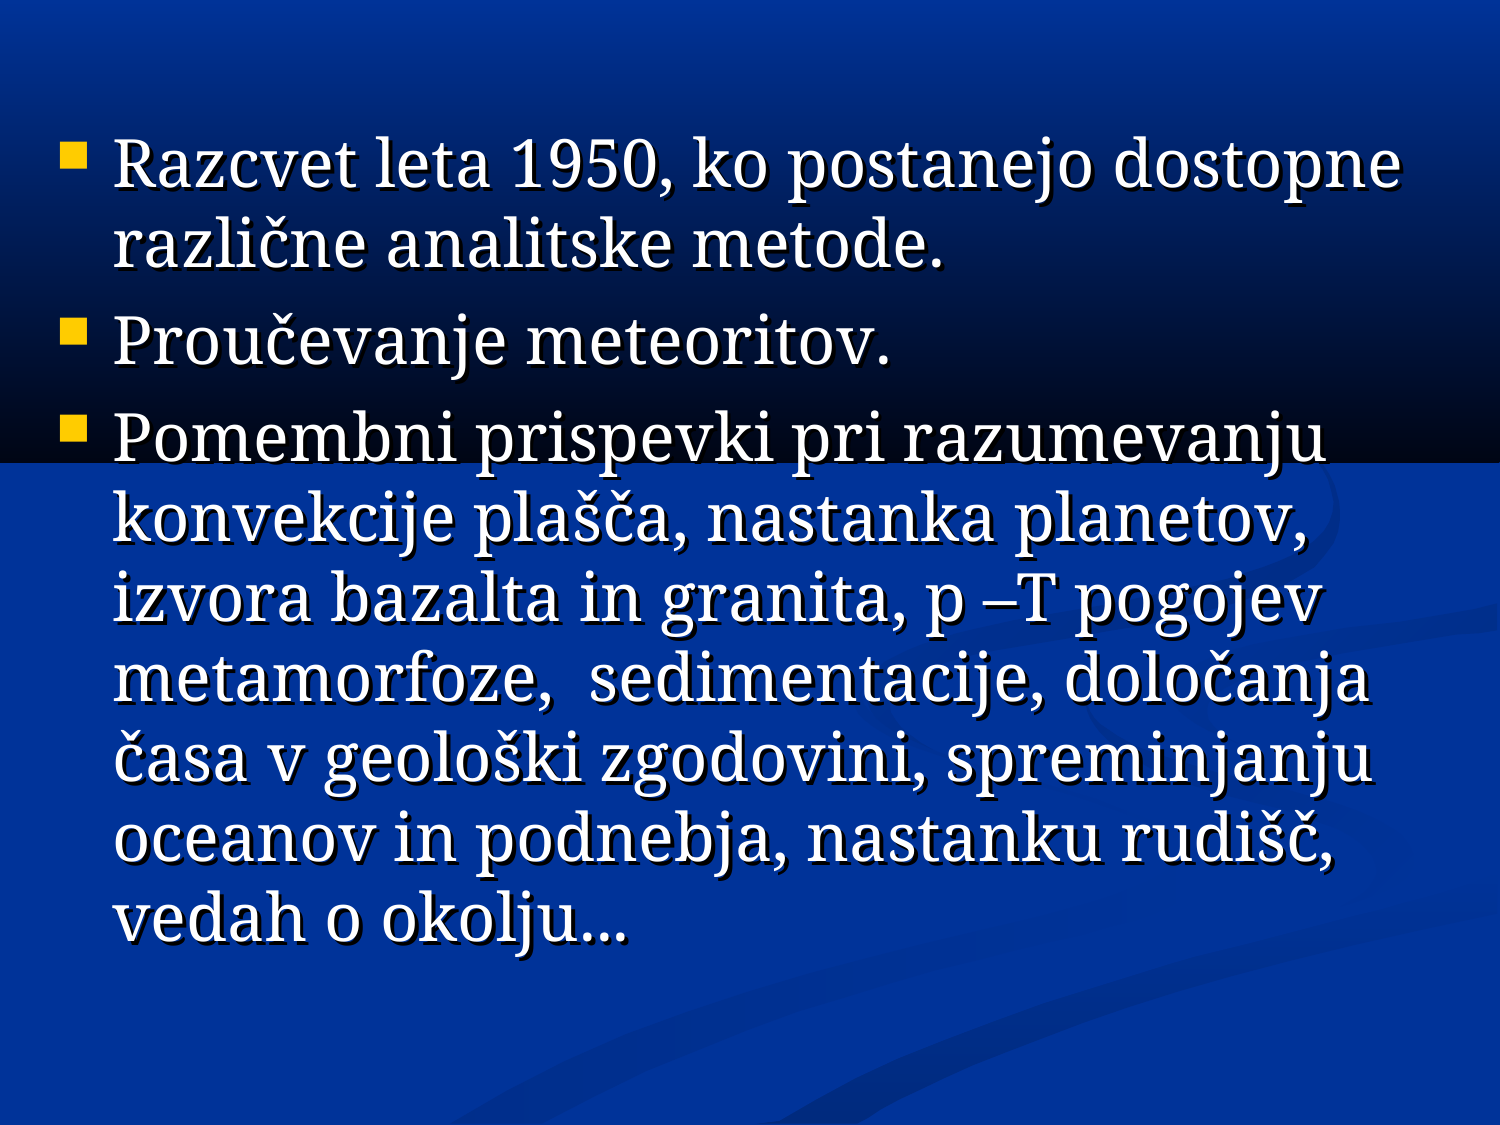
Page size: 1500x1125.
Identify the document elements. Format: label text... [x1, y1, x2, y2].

list Razcvet leta 1950, ko postanejo dostopne različne analitske metode. Proučevanje meteoritov. Pomembni prispevki pri razumevanju konvekcije plašča, nastanka planetov, izvora bazalta in granita, p –T pogojev metamorfoze, sedimentacije, določanja časa v geološki zgodovini, spreminjanju oceanov in podnebja, nastanku rudišč, vedah o okolju... [41, 113, 1436, 1125]
